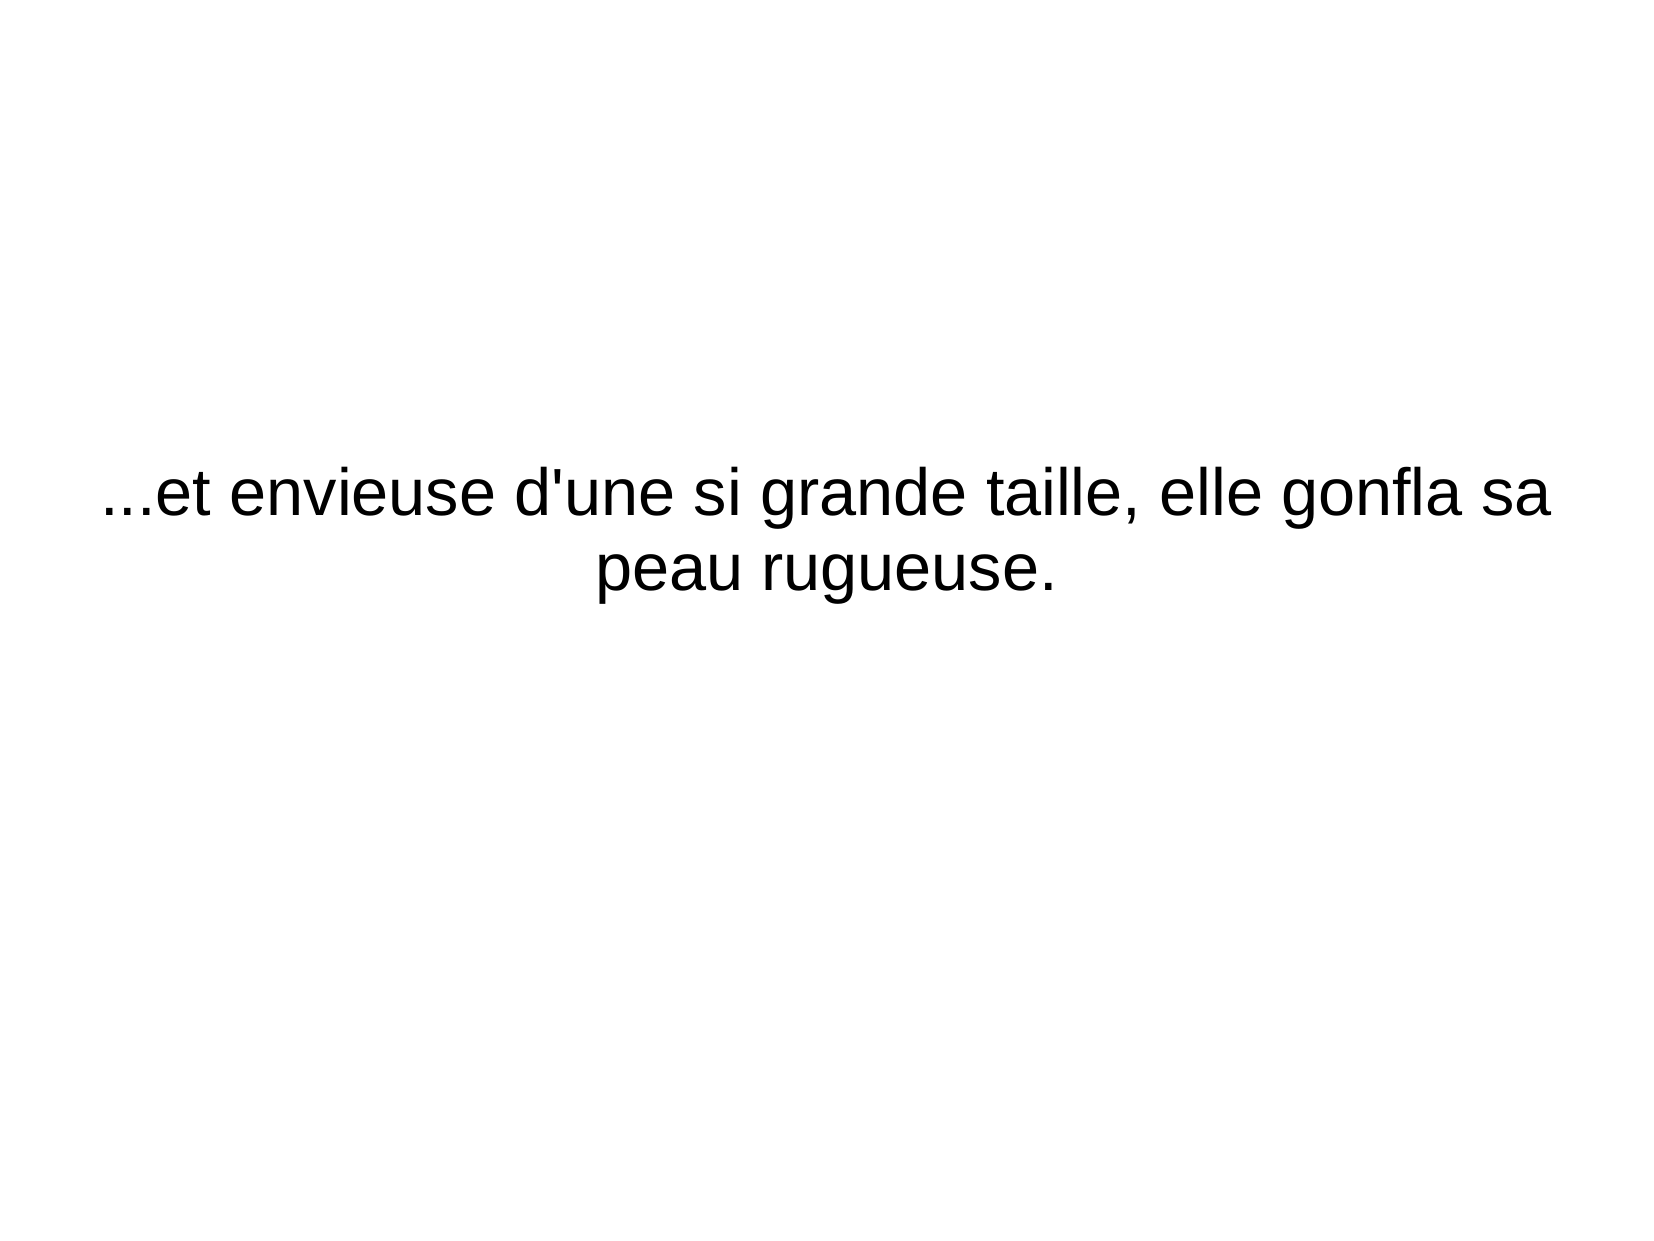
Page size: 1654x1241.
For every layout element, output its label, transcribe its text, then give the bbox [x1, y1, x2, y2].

subtitle ...et envieuse d'une si grande taille, elle gonfla sa peau rugueuse. [82, 49, 1571, 1010]
